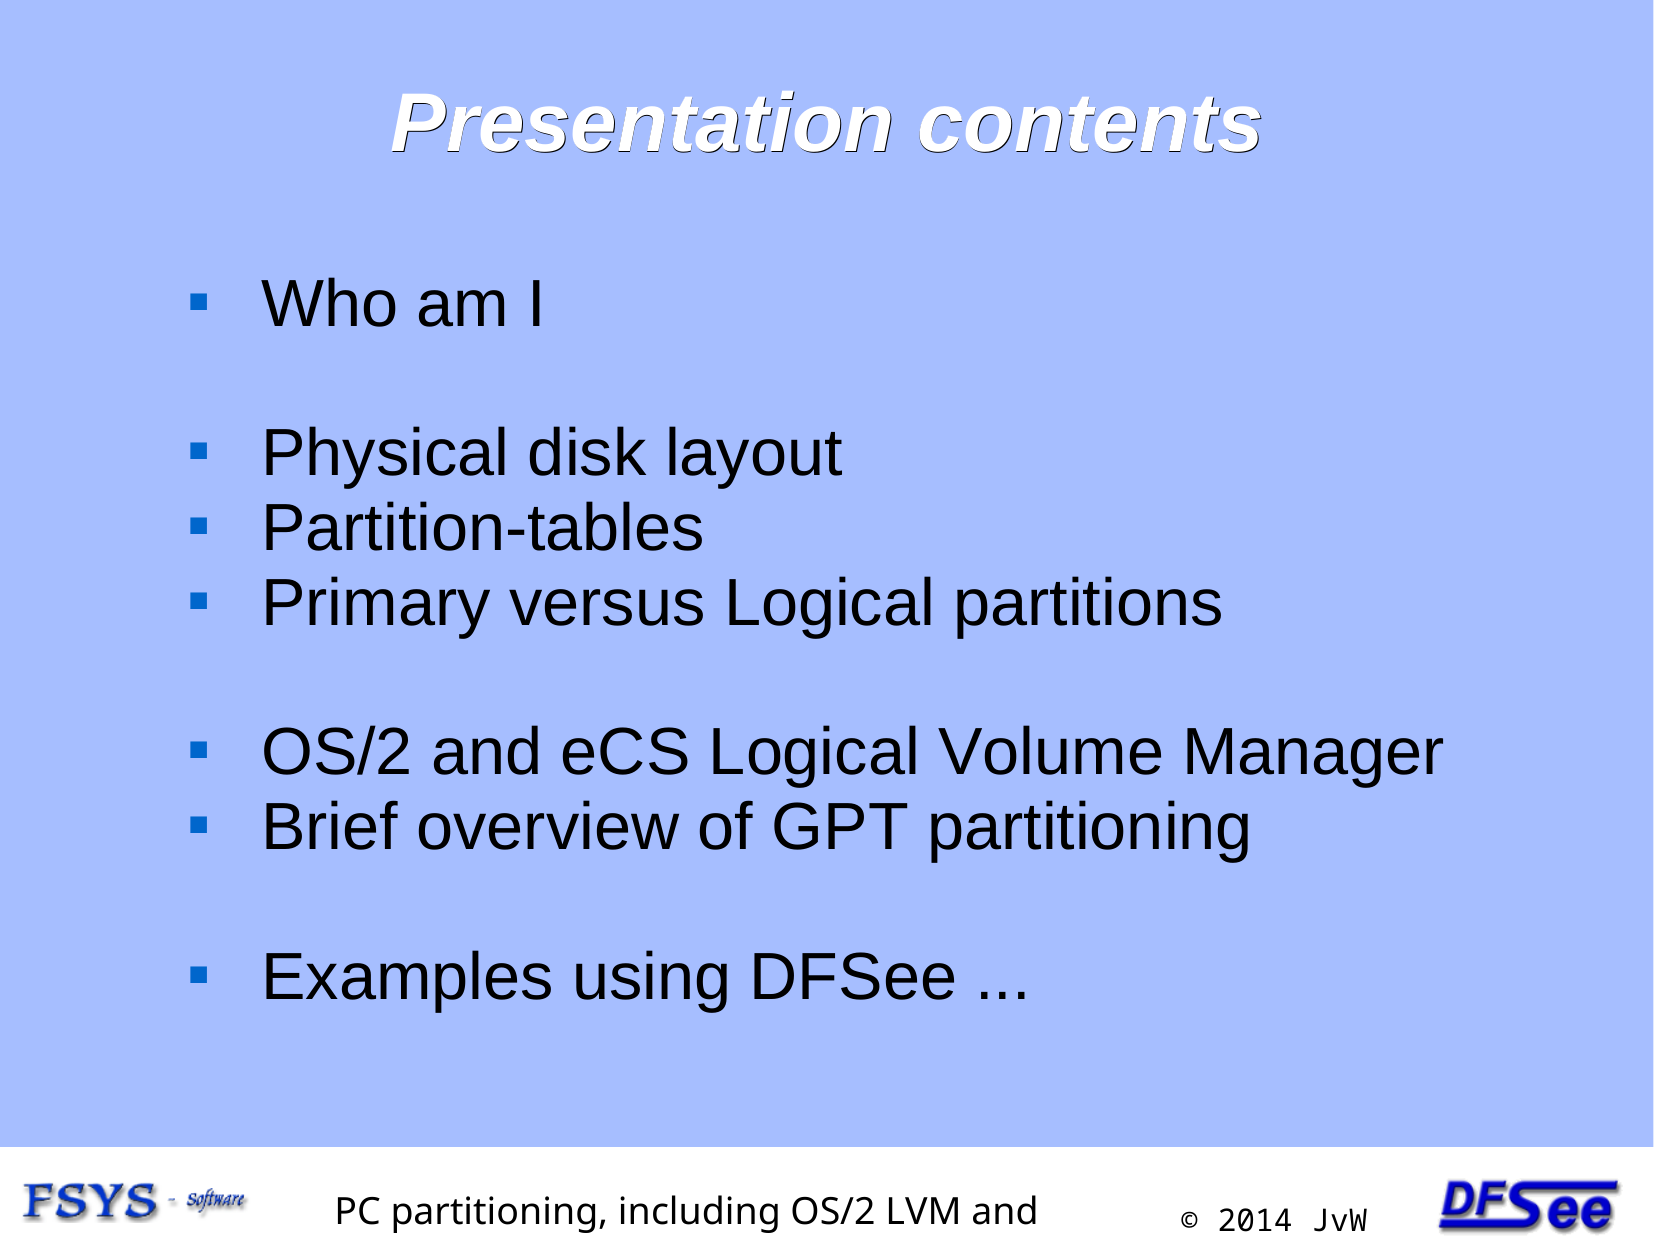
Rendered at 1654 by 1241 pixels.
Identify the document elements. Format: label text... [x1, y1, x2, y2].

picture [1434, 1177, 1623, 1241]
title Presentation contents [121, 19, 1534, 227]
list Who am I Physical disk layout Partition-tables Primary versus Logical partitions OS/2 and eCS Logical Volume Manager Brief overview of GPT partitioning Examples using DFSee ... [178, 265, 1570, 1147]
picture [18, 1178, 254, 1223]
